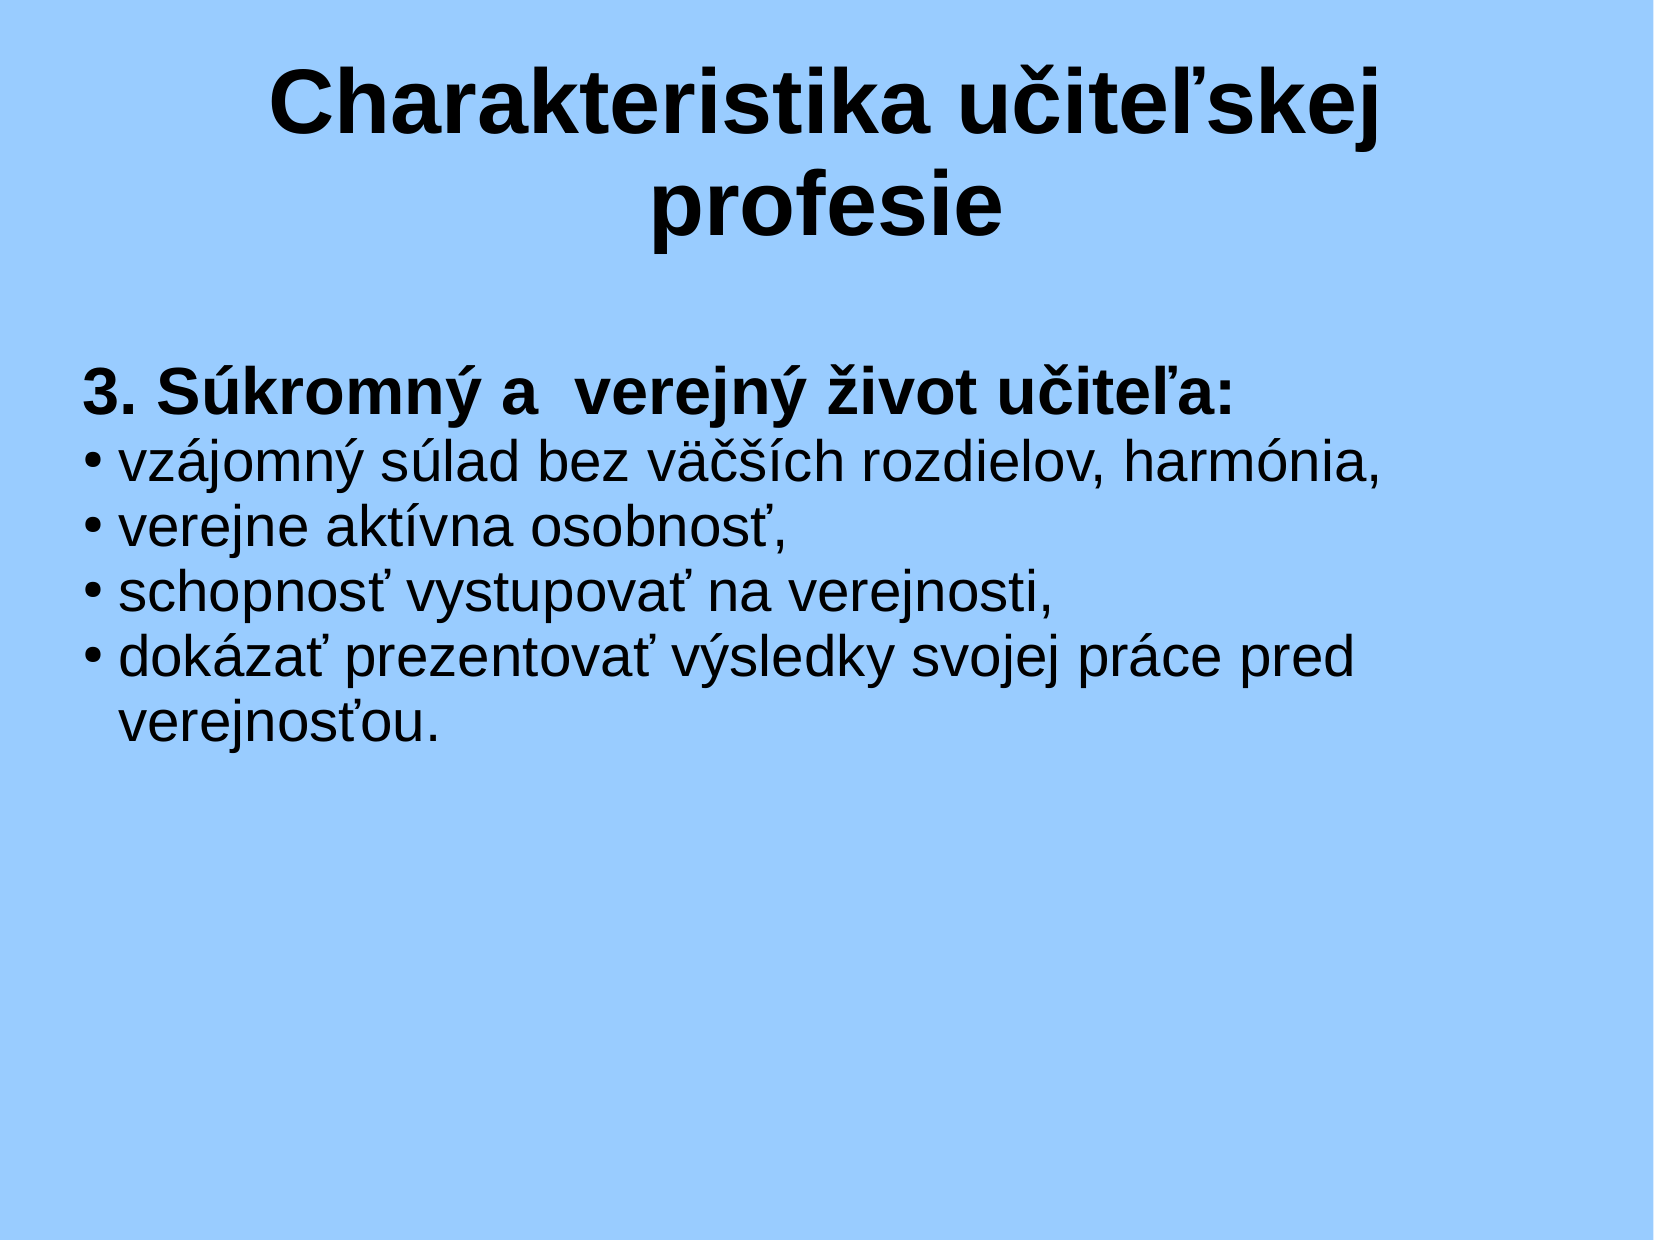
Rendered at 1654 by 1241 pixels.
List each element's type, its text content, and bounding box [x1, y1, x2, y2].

subtitle 3. Súkromný a verejný život učiteľa: vzájomný súlad bez väčších rozdielov, harmónia, verejne aktívna osobnosť, schopnosť vystupovať na verejnosti, dokázať prezentovať výsledky svojej práce pred verejnosťou. [82, 354, 1571, 1173]
title Charakteristika učiteľskej profesie [82, 49, 1571, 257]
